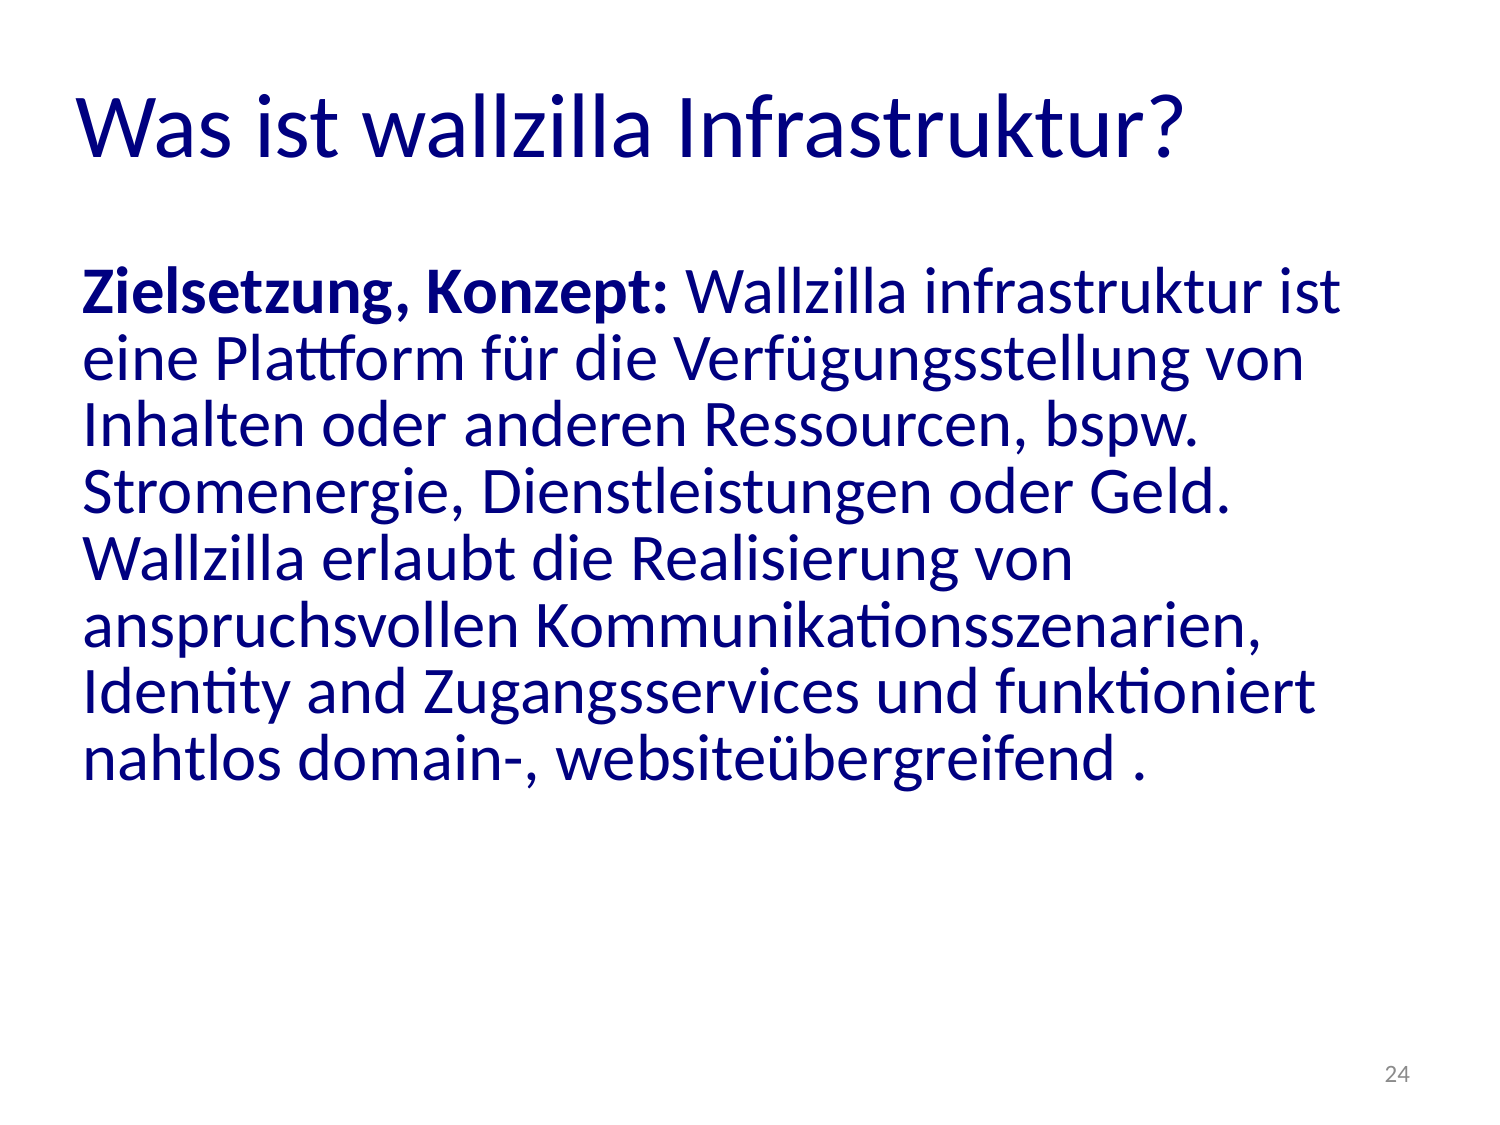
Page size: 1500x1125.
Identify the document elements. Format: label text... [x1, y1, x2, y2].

title Was ist wallzilla Infrastruktur? [75, 47, 1441, 231]
list Zielsetzung, Konzept: Wallzilla infrastruktur ist eine Plattform für die Verfügungsstellung von Inhalten oder anderen Ressourcen, bspw. Stromenergie, Dienstleistungen oder Geld. Wallzilla erlaubt die Realisierung von anspruchsvollen Kommunikationsszenarien, Identity and Zugangsservices und funktioniert nahtlos domain-, websiteübergreifend . [82, 263, 1425, 1028]
